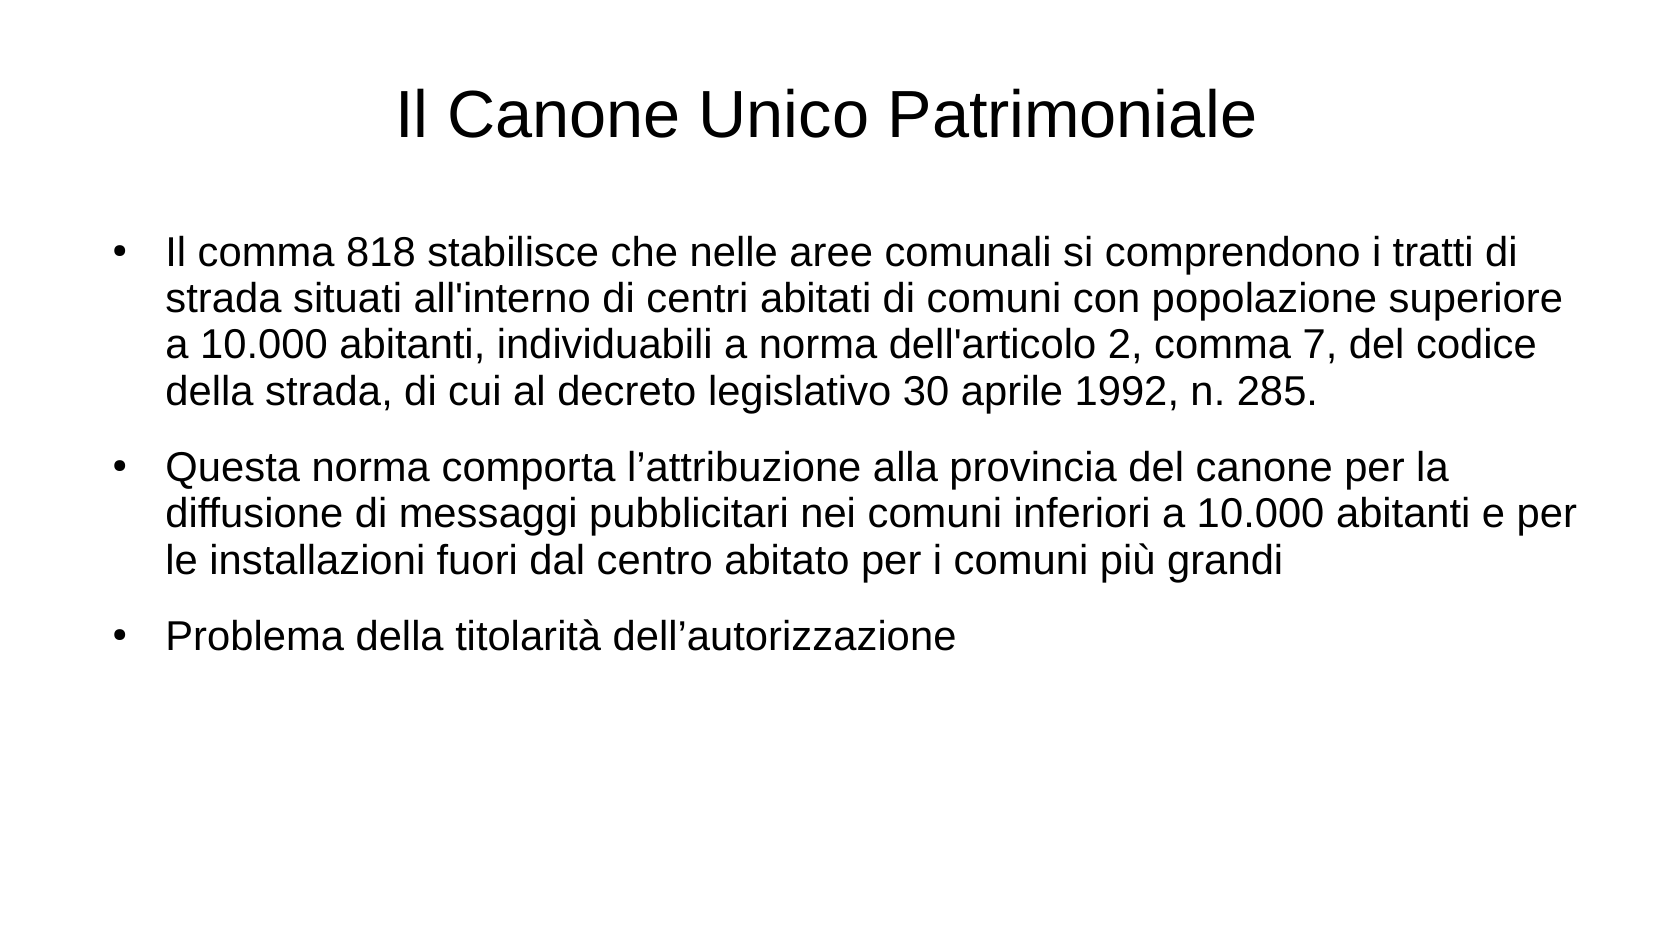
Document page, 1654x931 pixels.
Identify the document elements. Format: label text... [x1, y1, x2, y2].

title Il Canone Unico Patrimoniale [82, 37, 1571, 193]
list Il comma 818 stabilisce che nelle aree comunali si comprendono i tratti di strada situati all'interno di centri abitati di comuni con popolazione superiore a 10.000 abitanti, individuabili a norma dell'articolo 2, comma 7, del codice della strada, di cui al decreto legislativo 30 aprile 1992, n. 285. Questa norma comporta l’attribuzione alla provincia del canone per la diffusione di messaggi pubblicitari nei comuni inferiori a 10.000 abitanti e per le installazioni fuori dal centro abitato per i comuni più grandi Problema della titolarità dell’autorizzazione [94, 228, 1583, 768]
